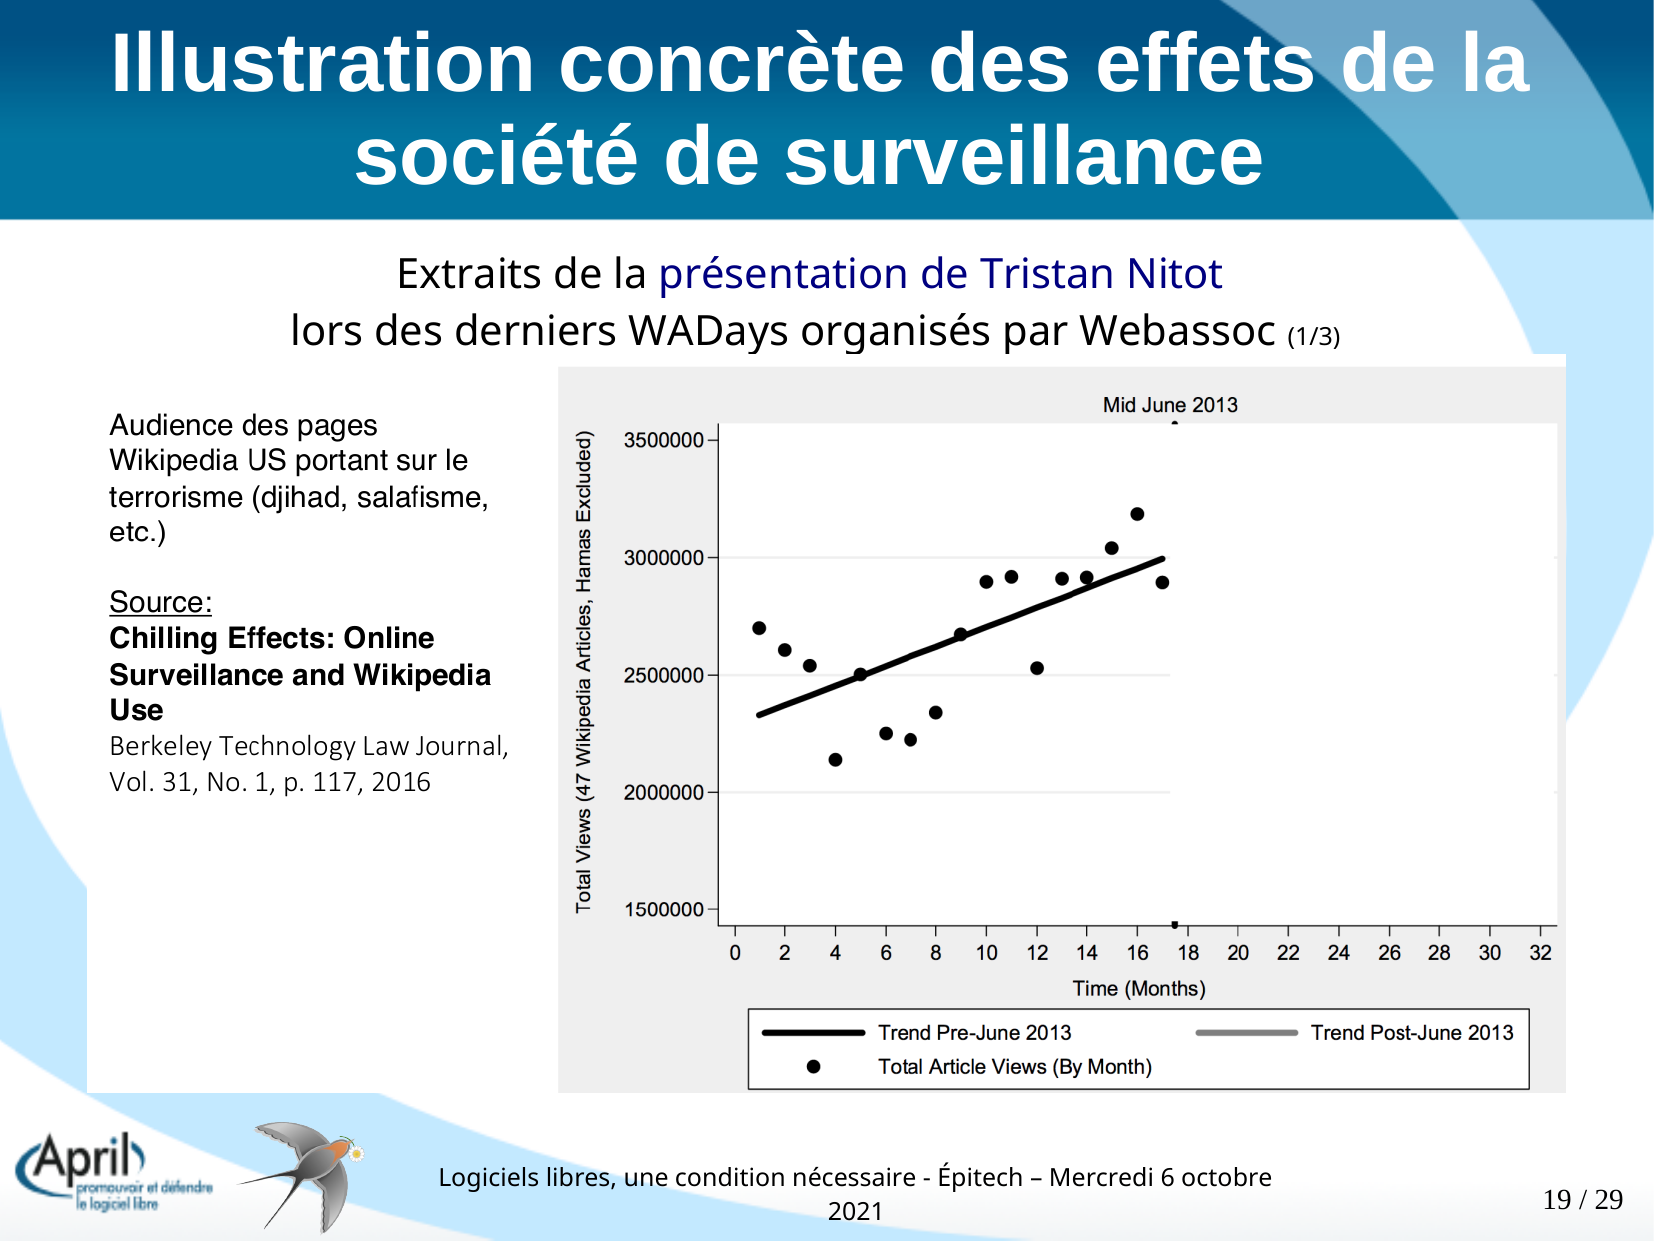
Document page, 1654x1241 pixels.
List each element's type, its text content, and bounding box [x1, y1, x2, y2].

text_box Extraits de la présentation de Tristan Nitot lors des derniers WADays organisés par Webassoc (1/3) [0, 236, 1654, 362]
picture [0, 354, 1654, 1241]
title Illustration concrète des effets de la société de surveillance [76, 5, 1565, 213]
picture [0, 0, 1654, 236]
